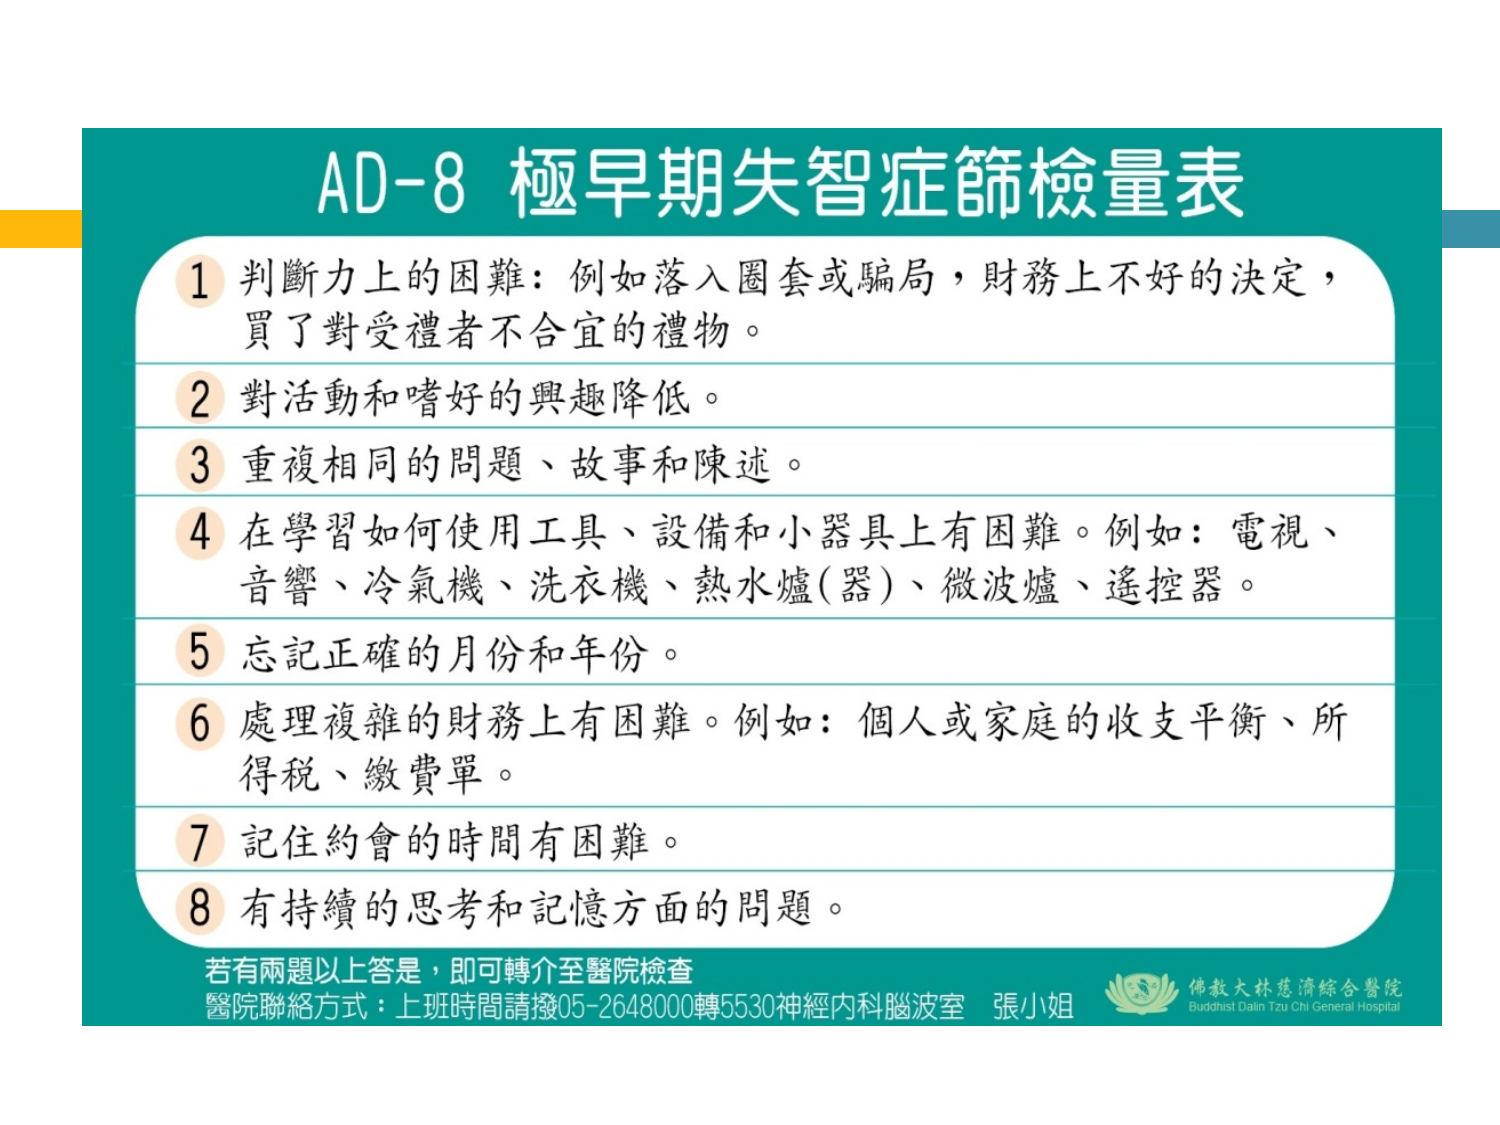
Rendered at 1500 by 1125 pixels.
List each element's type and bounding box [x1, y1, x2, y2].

picture [82, 128, 1442, 1026]
